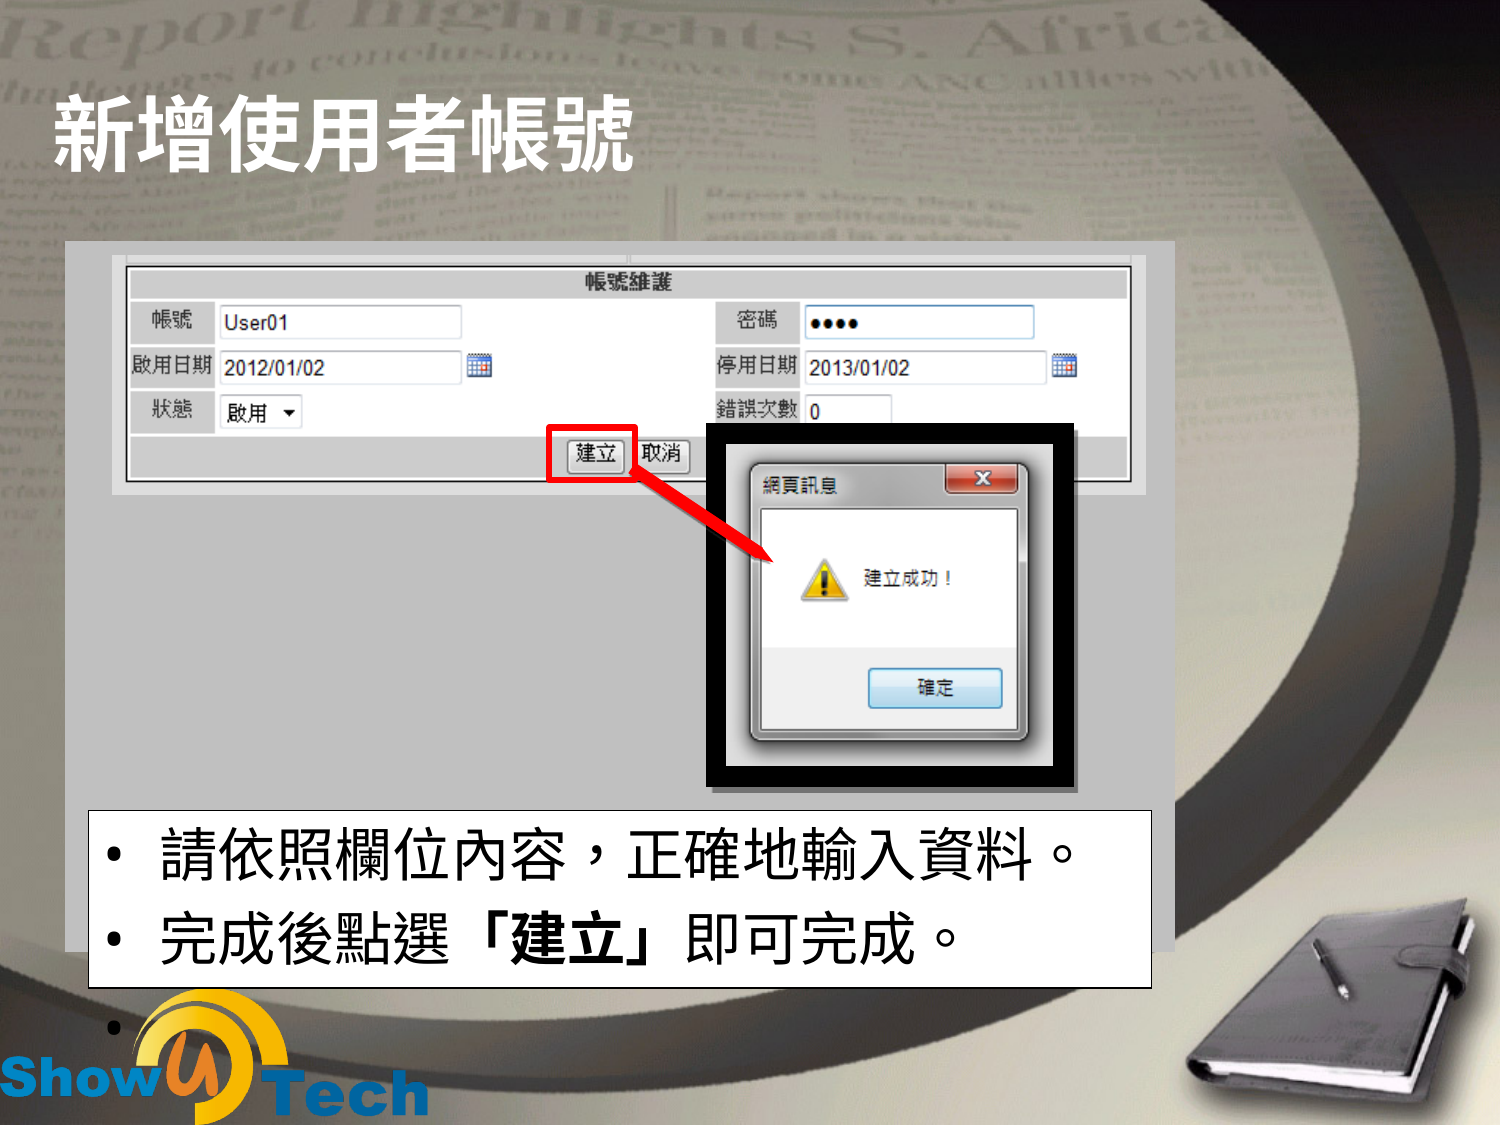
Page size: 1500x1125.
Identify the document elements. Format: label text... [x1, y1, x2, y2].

picture [726, 444, 1053, 767]
picture [112, 255, 1146, 495]
picture [552, 431, 632, 477]
picture [1074, 430, 1078, 495]
list 請依照欄位內容，正確地輸入資料。 完成後點選「建立」即可完成。 [88, 810, 1152, 988]
title 新增使用者帳號 [37, 75, 1163, 175]
